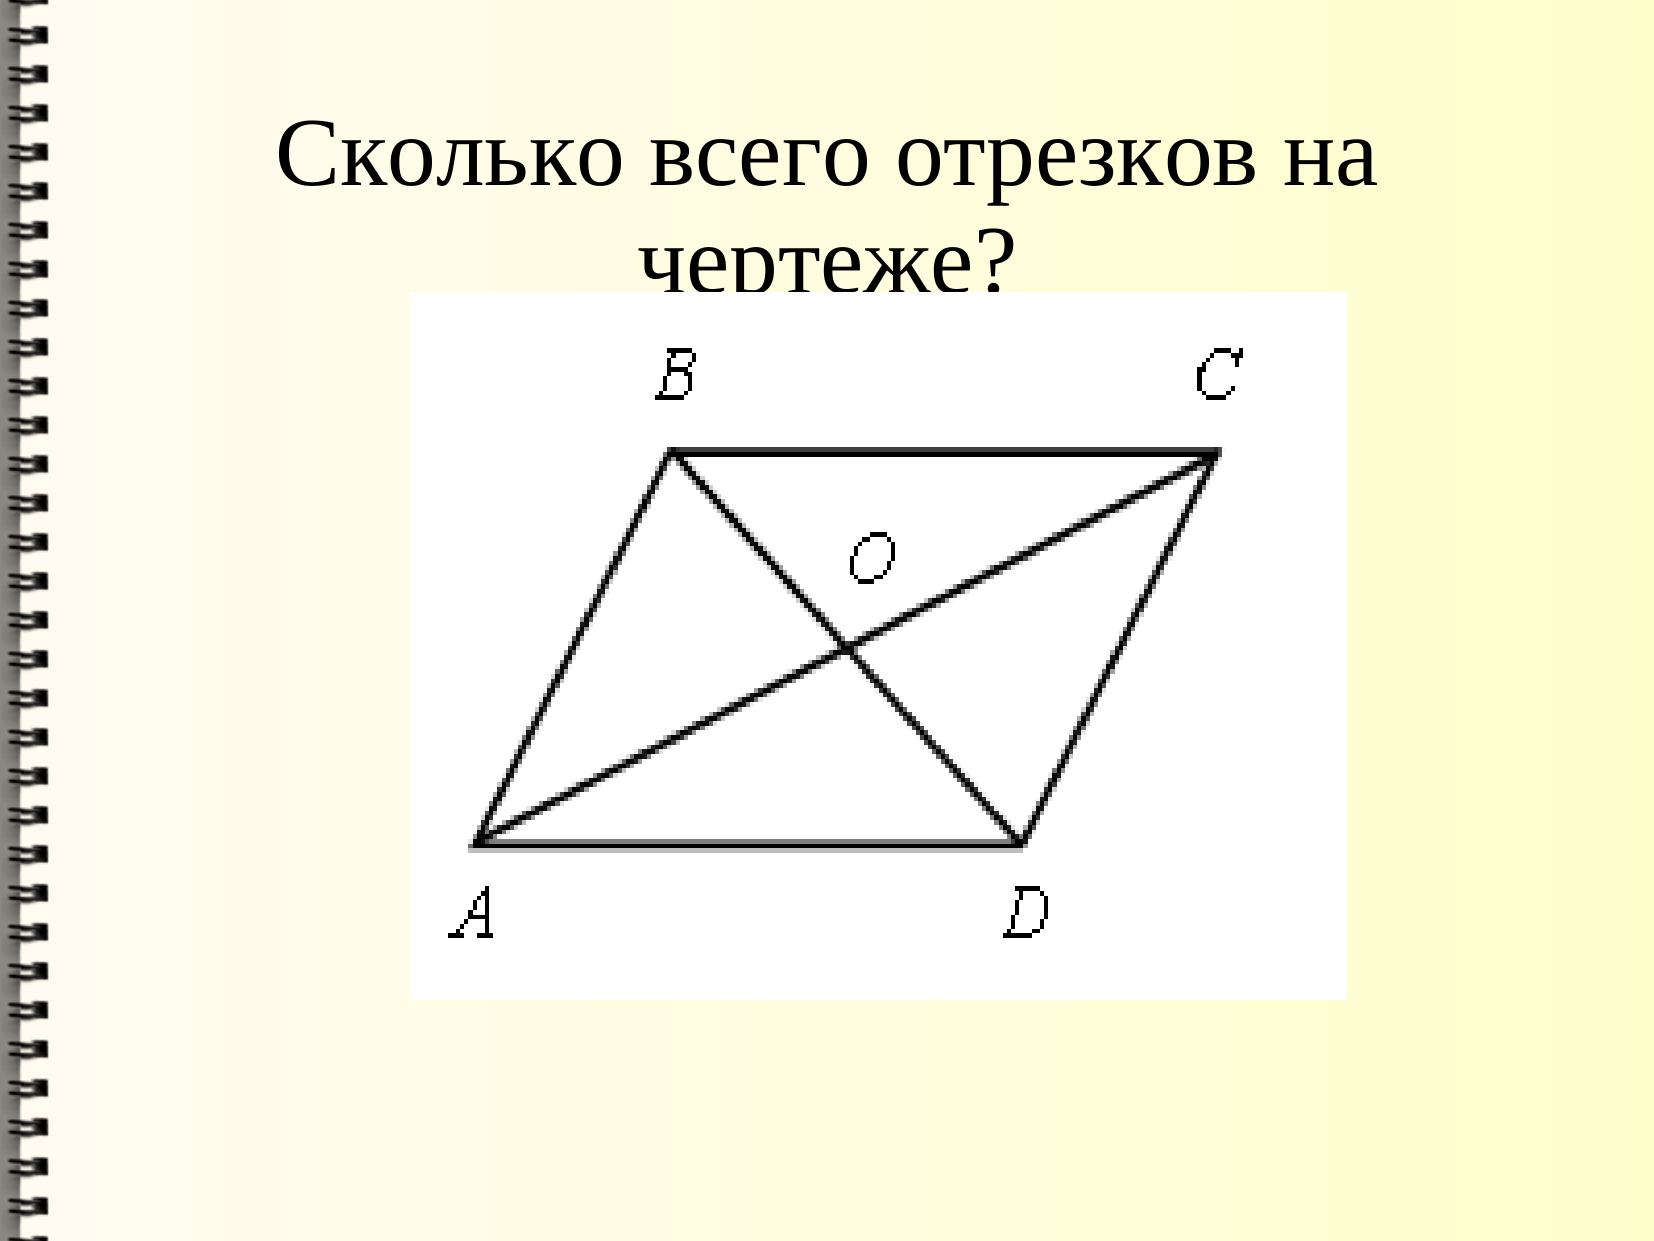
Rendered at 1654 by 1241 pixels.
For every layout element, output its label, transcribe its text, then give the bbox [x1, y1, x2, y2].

picture [411, 292, 1347, 1000]
subtitle Заголовок [178, 364, 1570, 1147]
title Сколько всего отрезков на чертеже? [121, 98, 1534, 315]
picture [0, 0, 1654, 1241]
